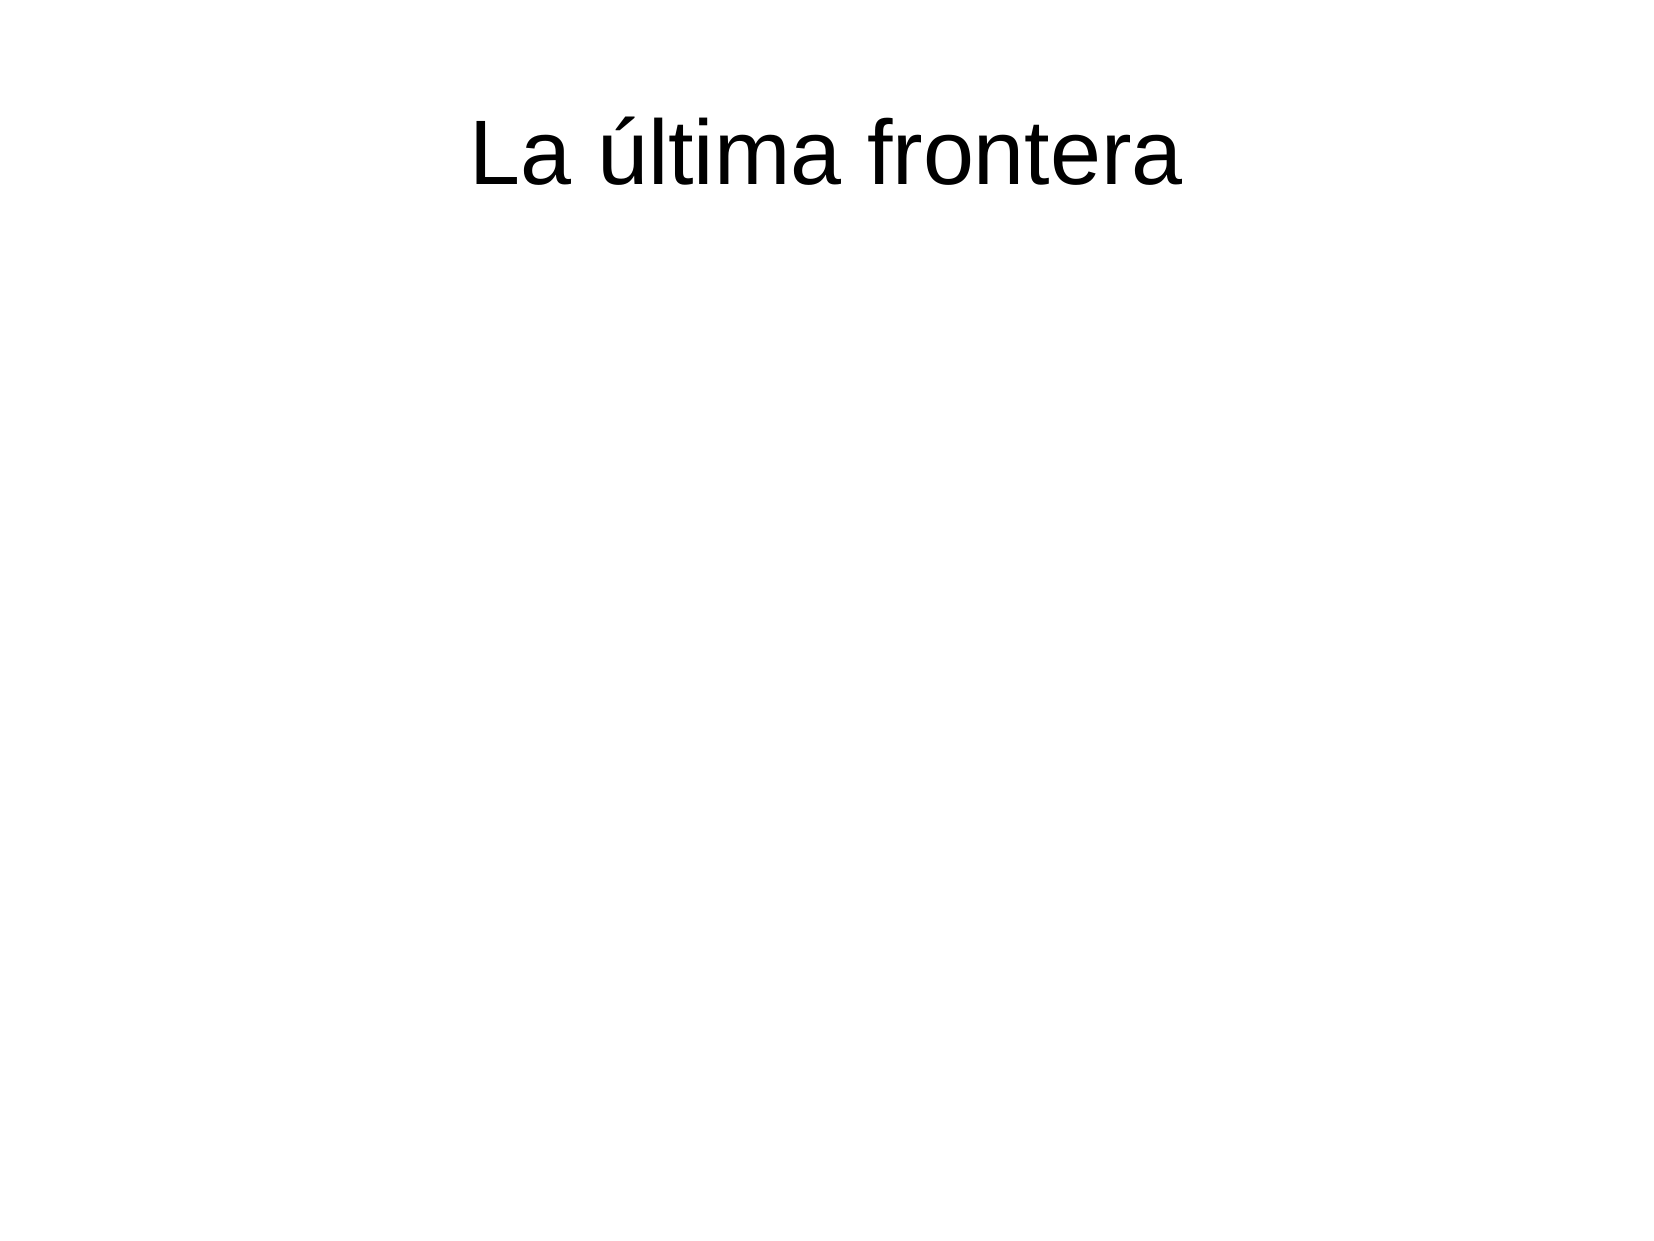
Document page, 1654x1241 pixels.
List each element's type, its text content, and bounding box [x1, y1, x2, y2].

title La última frontera [82, 49, 1571, 257]
